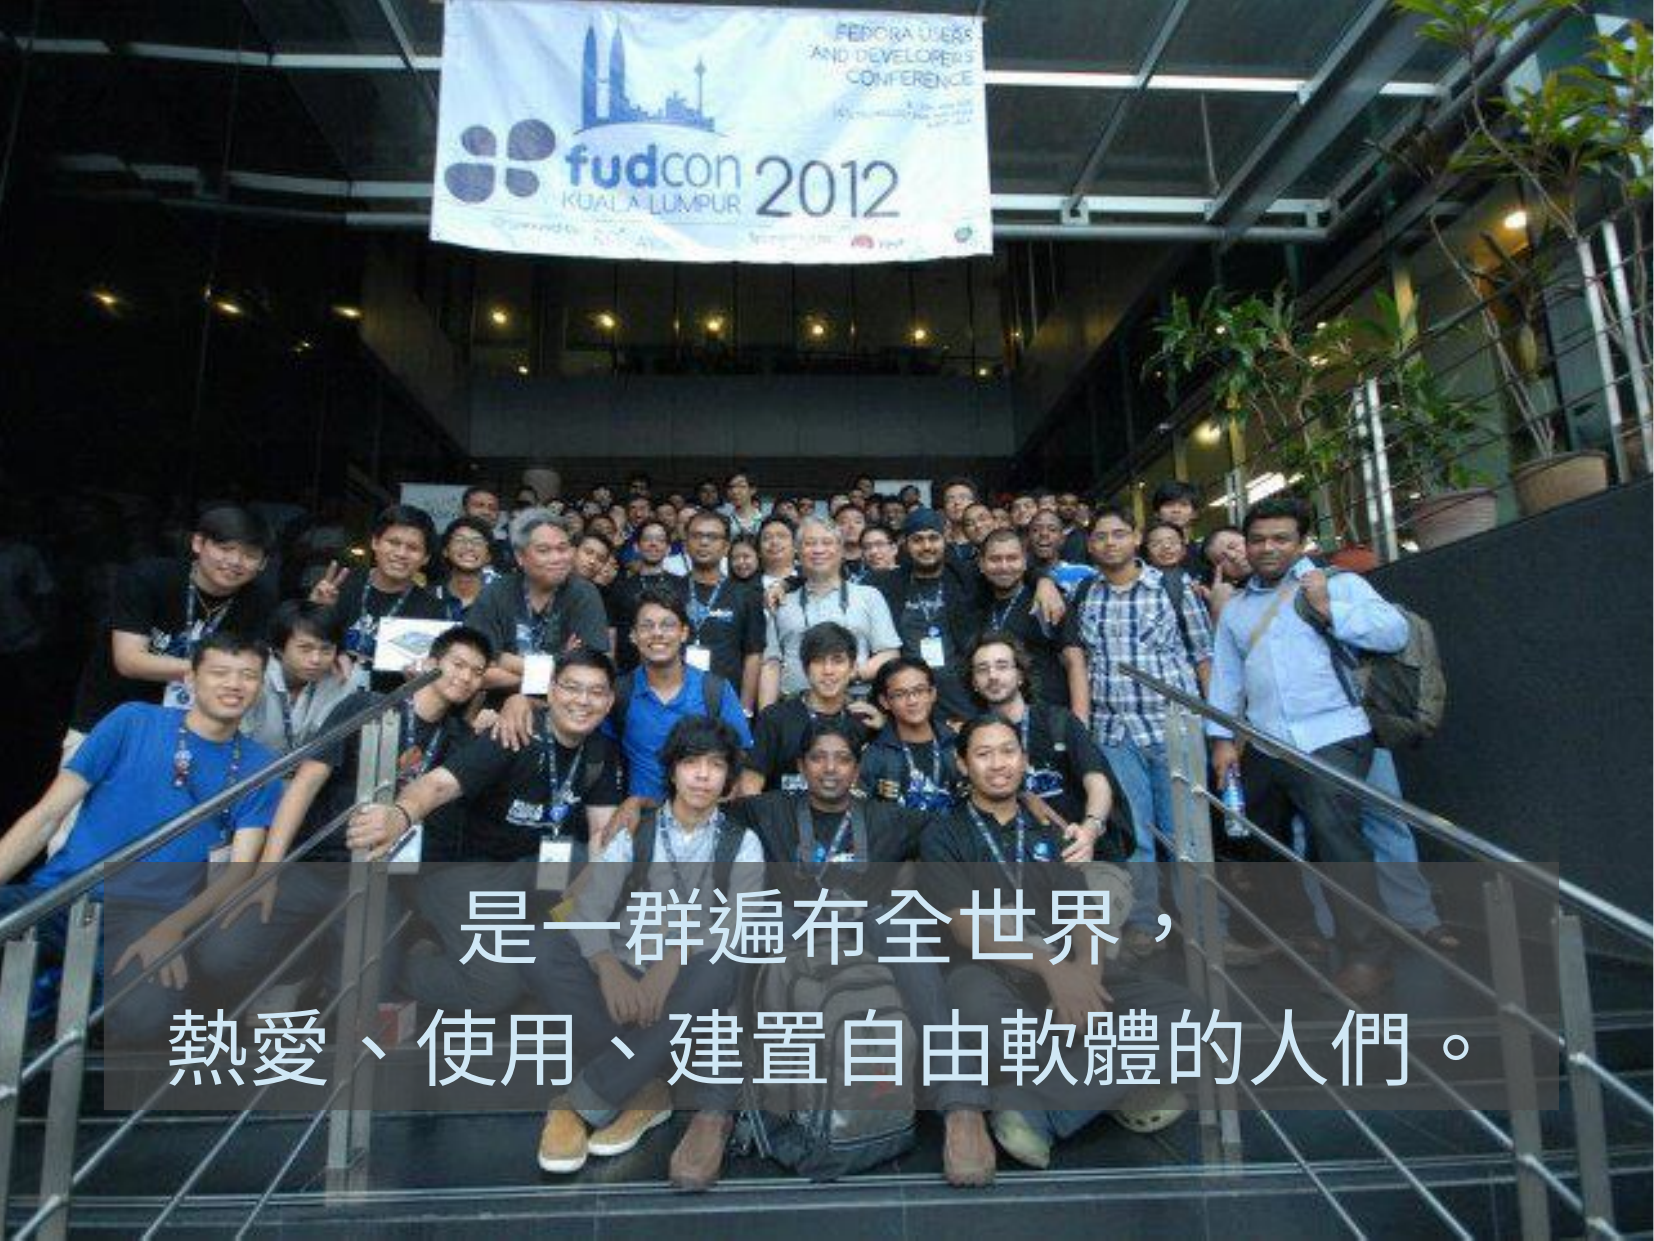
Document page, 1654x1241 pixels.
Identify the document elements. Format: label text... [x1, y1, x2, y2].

list 是一群遍布全世界， 熱愛、使用、建置自由軟體的人們。 [103, 862, 1560, 1111]
picture [0, 0, 1654, 1241]
